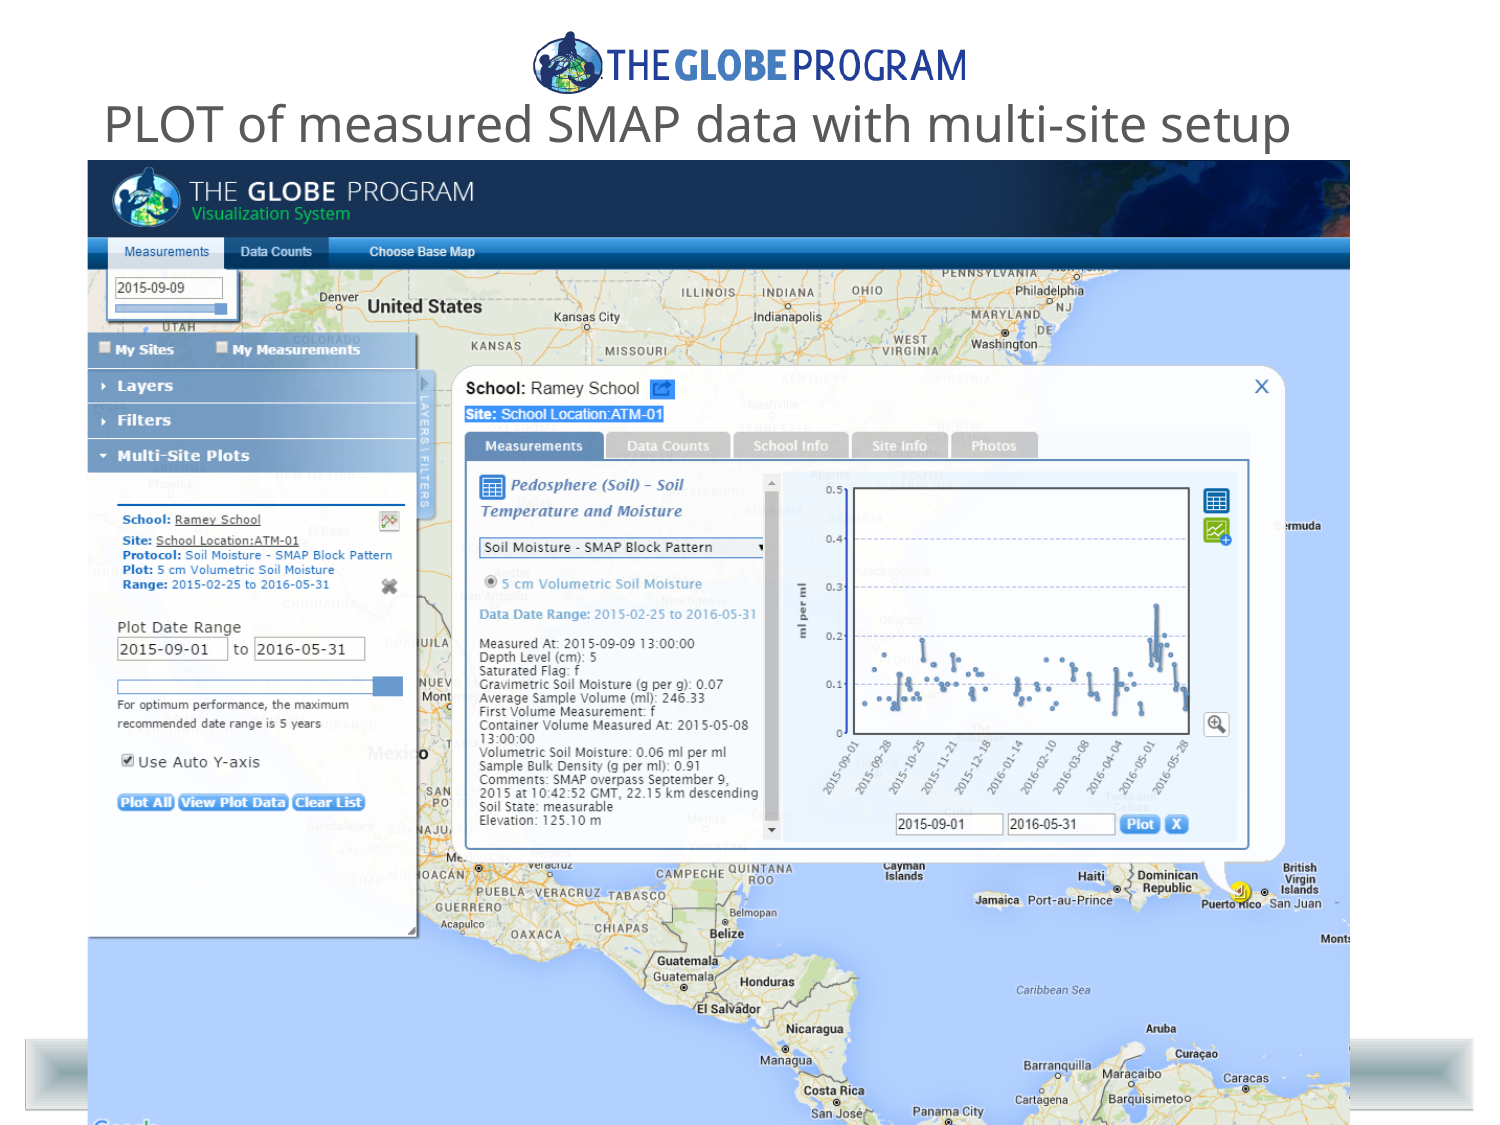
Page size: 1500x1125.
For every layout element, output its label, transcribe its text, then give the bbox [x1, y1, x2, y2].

title PLOT of measured SMAP data with multi-site setup [88, 86, 1380, 159]
picture [87, 160, 1351, 1125]
picture [526, 24, 975, 86]
